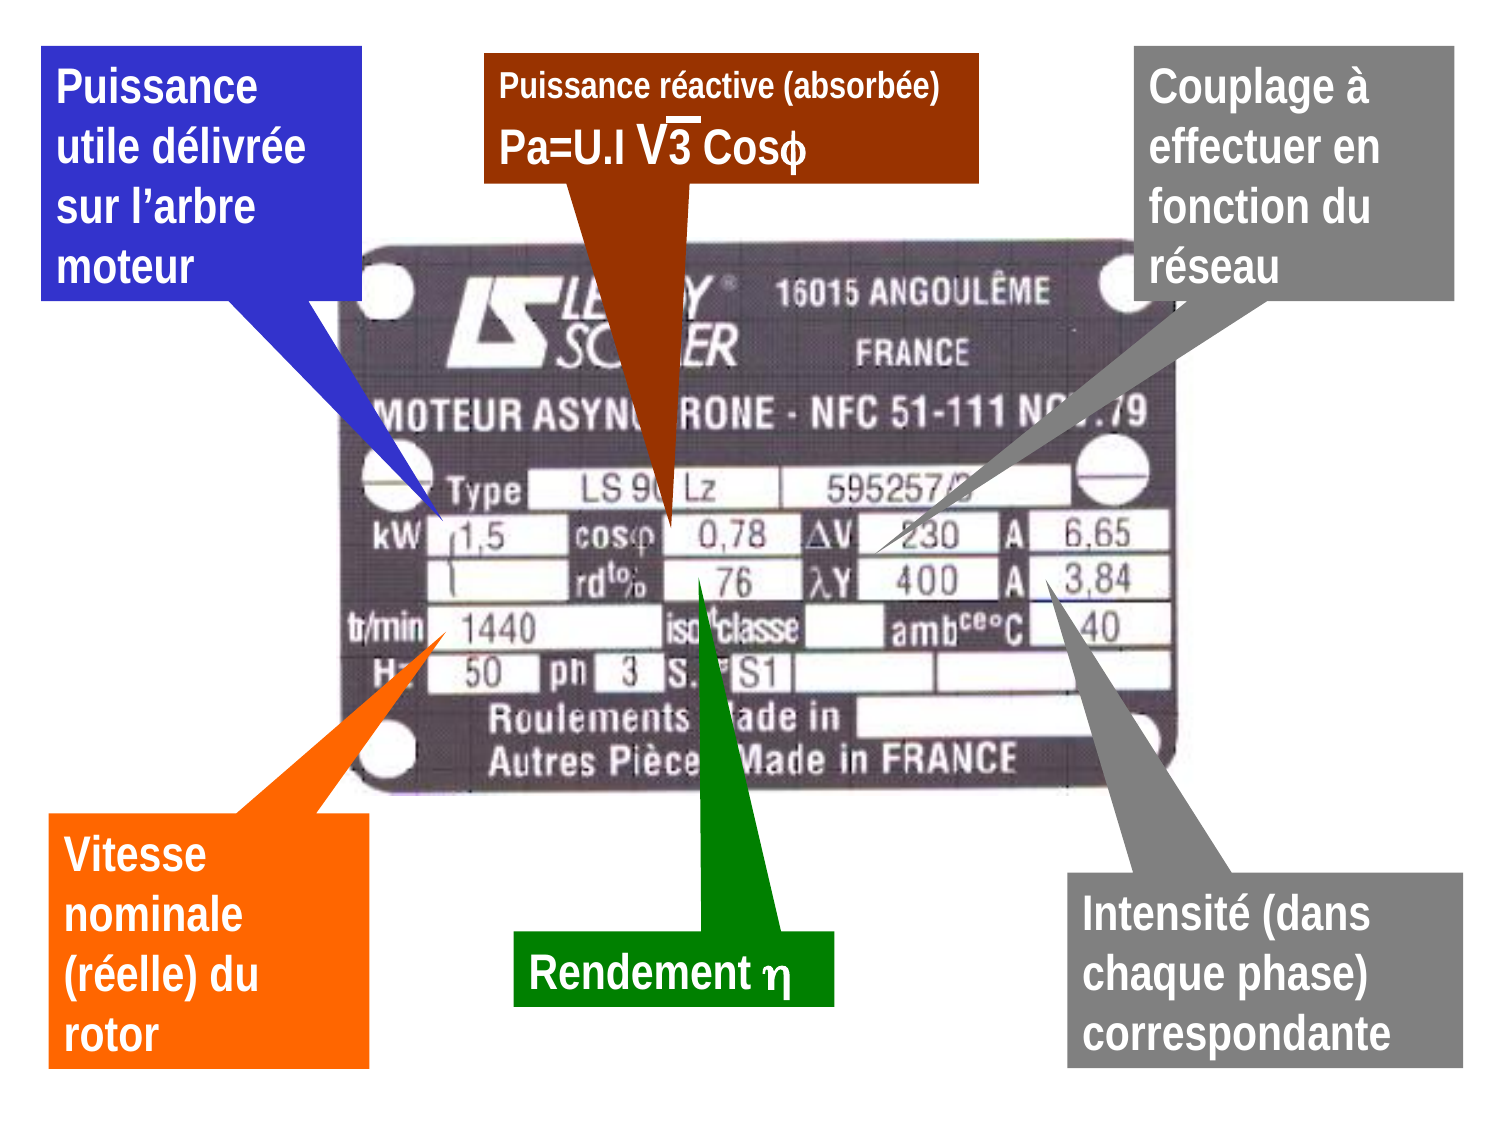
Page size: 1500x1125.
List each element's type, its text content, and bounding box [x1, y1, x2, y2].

text_box Puissance utile délivrée sur l’arbre moteur [41, 45, 444, 522]
text_box Vitesse nominale (réelle) du rotor [48, 631, 447, 1069]
text_box Intensité (dans chaque phase) correspondante [1045, 579, 1464, 1069]
text_box Puissance réactive (absorbée) Pa=U.I V3 Cos [484, 53, 979, 529]
text_box Couplage à effectuer en fonction du réseau [873, 45, 1455, 556]
picture [336, 237, 1252, 796]
text_box Rendement  [513, 577, 835, 1007]
